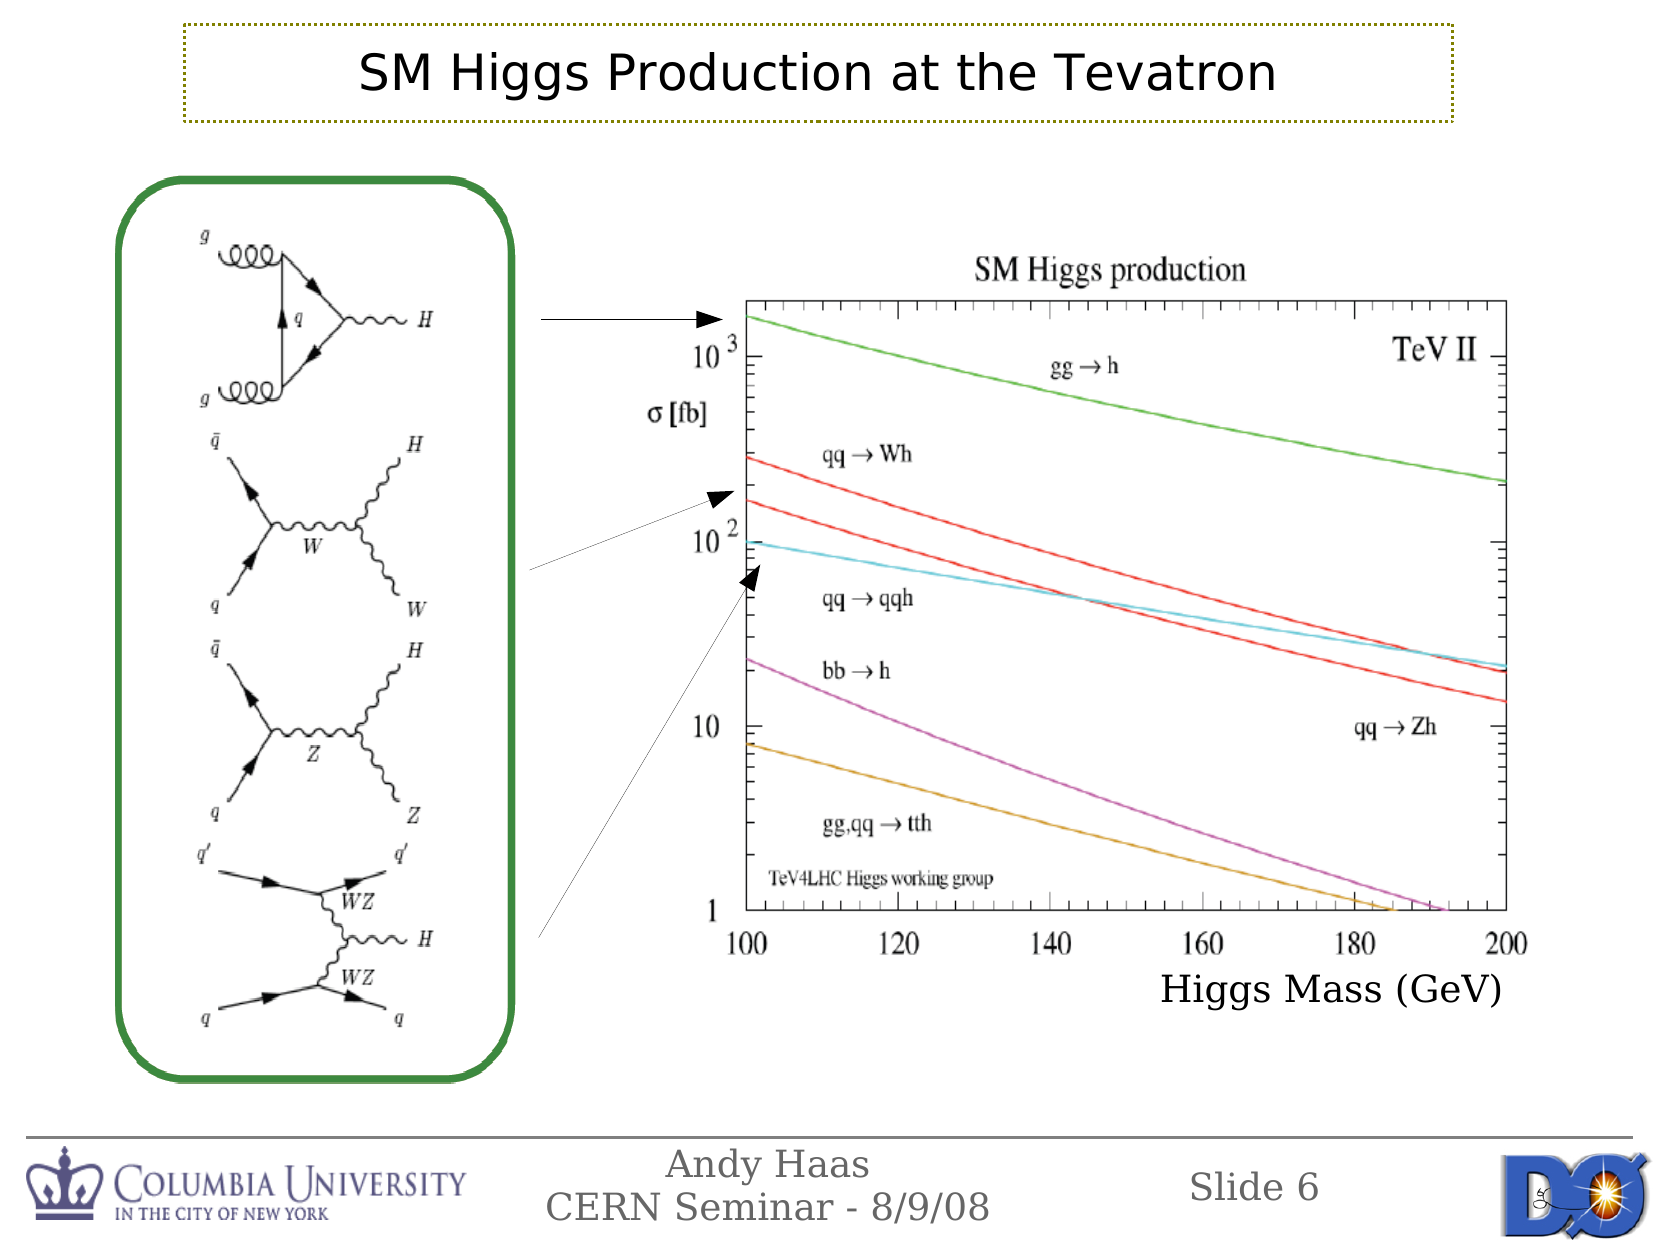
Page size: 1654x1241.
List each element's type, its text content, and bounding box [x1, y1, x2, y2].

picture [612, 239, 1576, 974]
text_box Higgs Mass (GeV) [1159, 967, 1504, 1011]
picture [1497, 1149, 1654, 1241]
picture [95, 158, 528, 1094]
title SM Higgs Production at the Tevatron [184, 24, 1453, 122]
